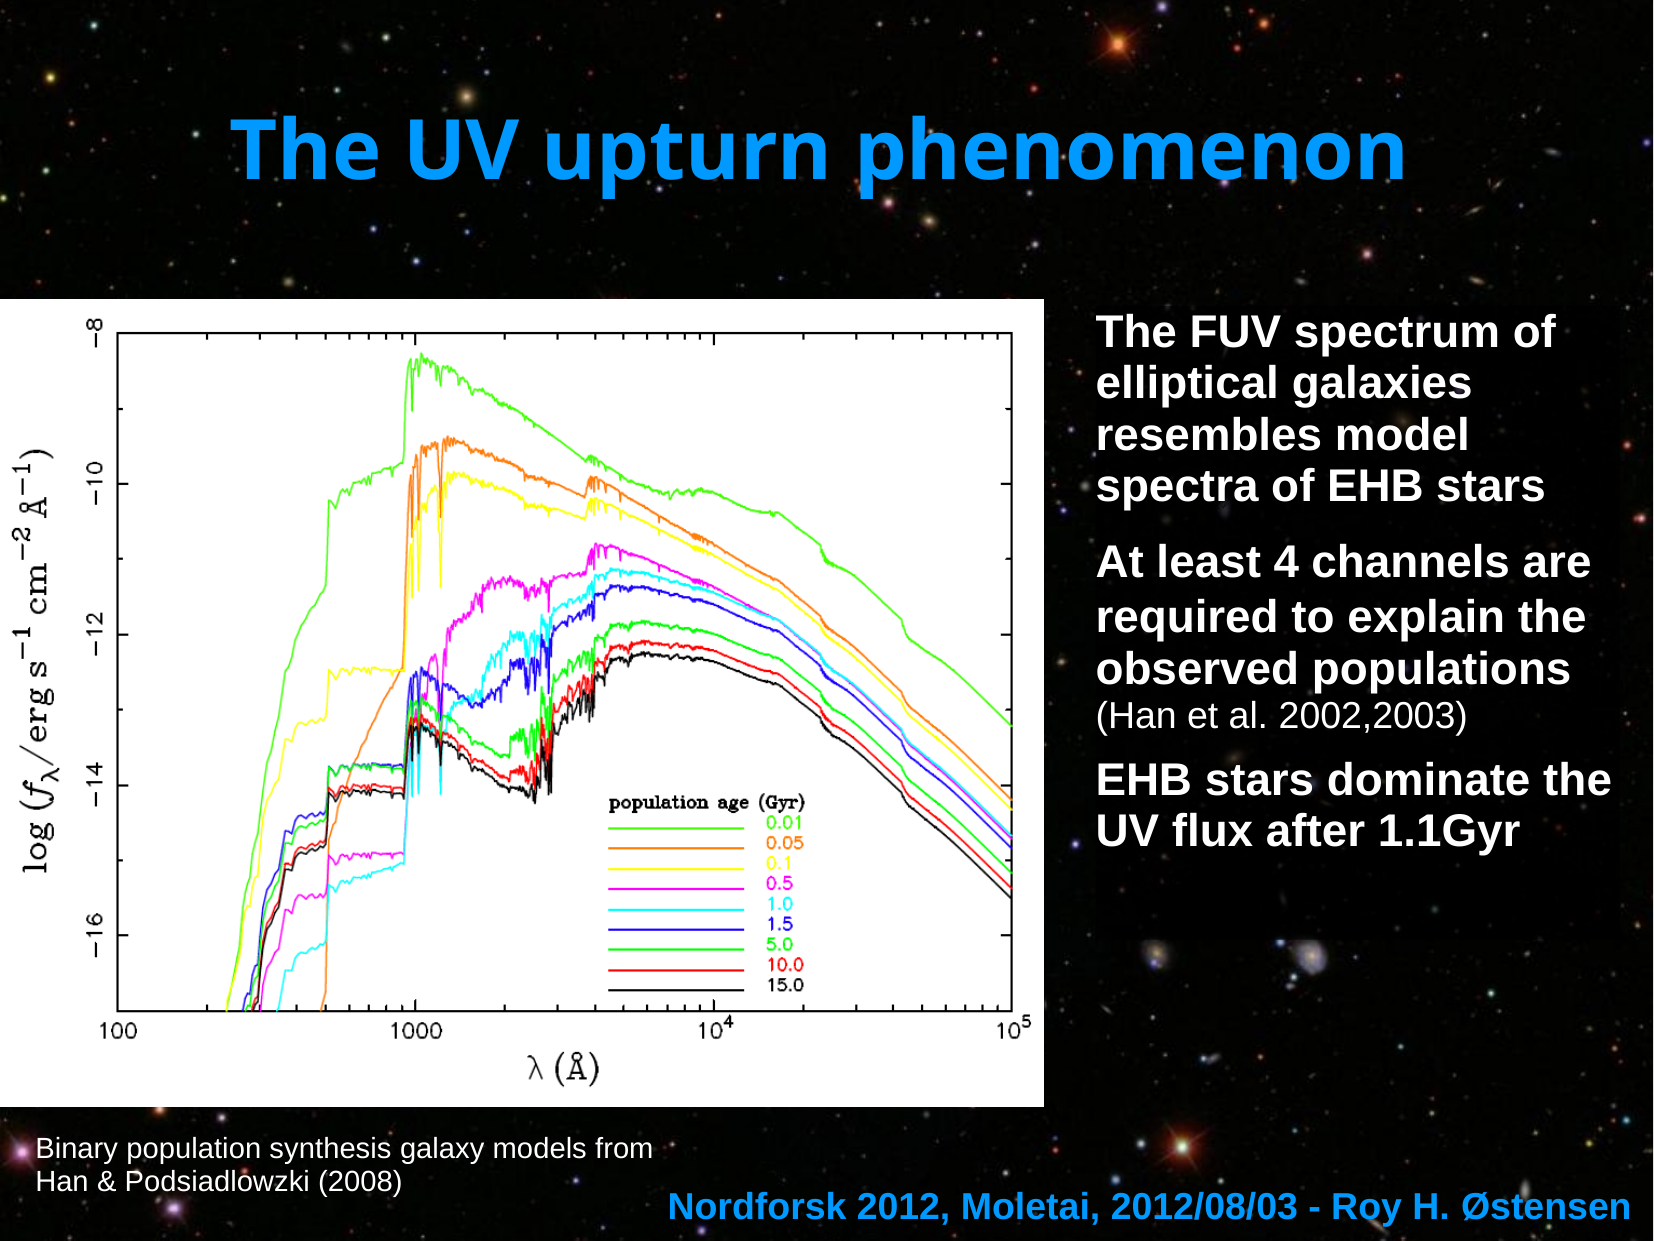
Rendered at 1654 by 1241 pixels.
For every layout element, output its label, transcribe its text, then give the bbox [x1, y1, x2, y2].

title The UV upturn phenomenon [0, 36, 1617, 257]
list The FUV spectrum of elliptical galaxies resembles model spectra of EHB stars At least 4 channels are required to explain the observed populations (Han et al. 2002,2003) EHB stars dominate the UV flux after 1.1Gyr [1095, 305, 1620, 940]
picture [0, 0, 1654, 1241]
text_box Binary population synthesis galaxy models from Han & Podsiadlowzki (2008) [20, 1124, 801, 1223]
